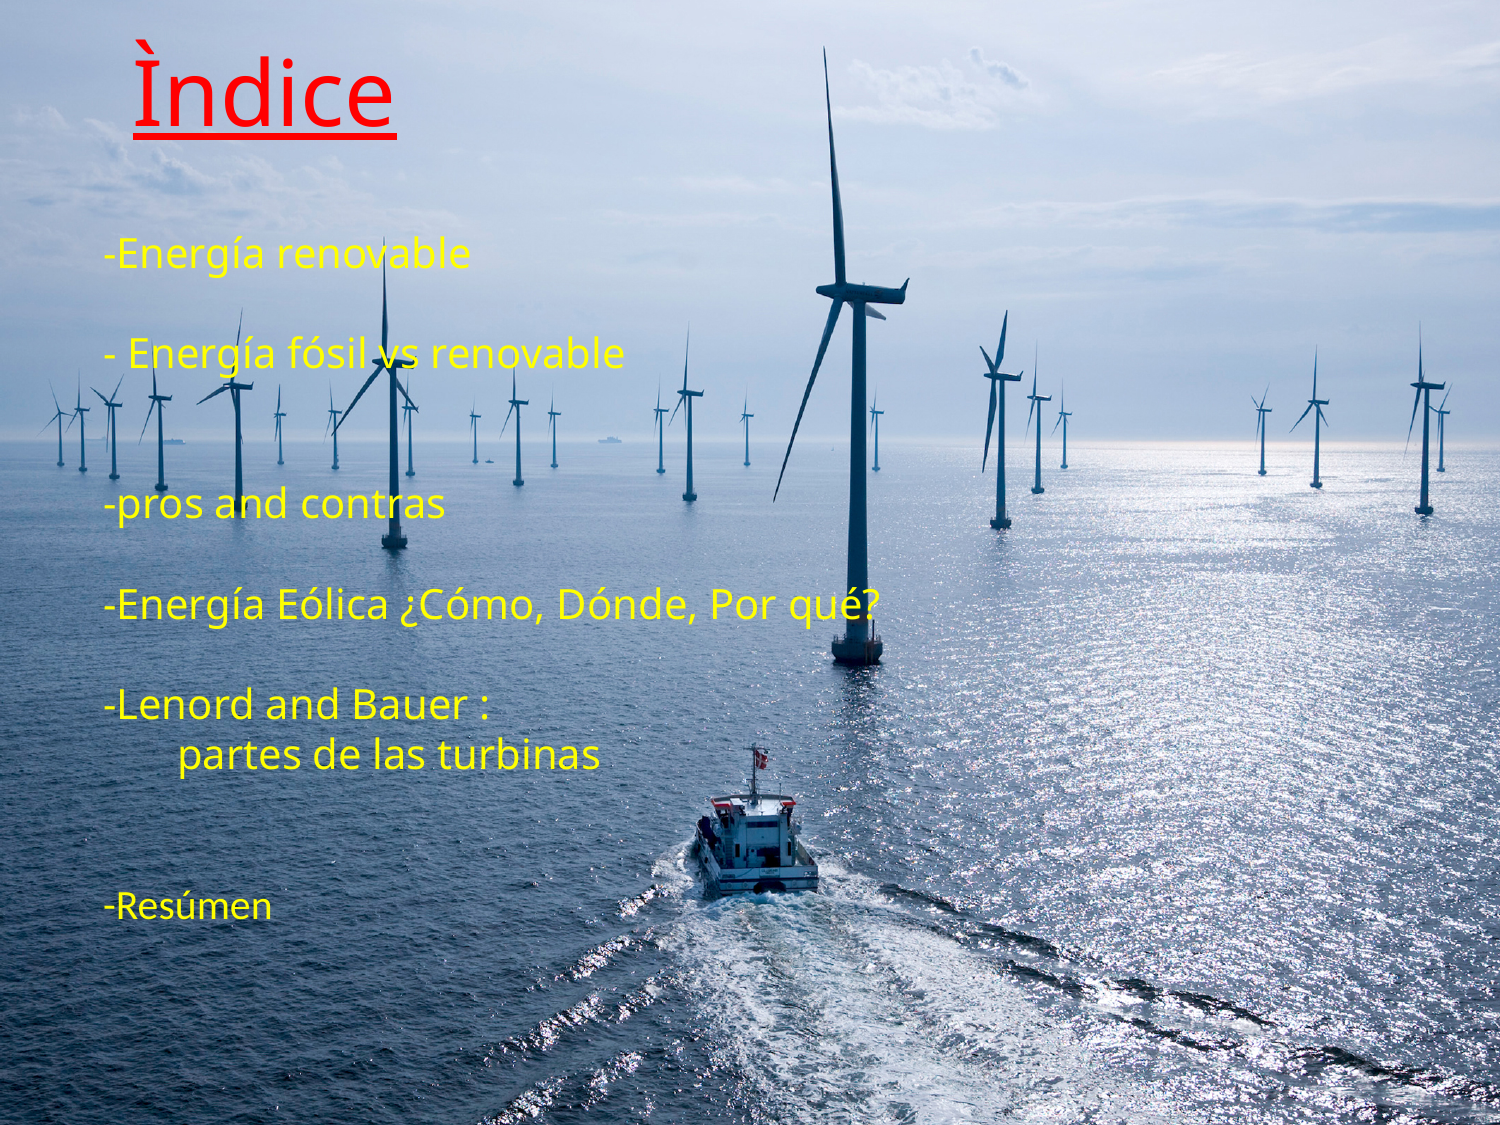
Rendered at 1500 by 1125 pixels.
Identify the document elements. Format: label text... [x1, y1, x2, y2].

title Ìndice [51, 18, 479, 161]
picture [0, 0, 1500, 1125]
text_box -Energía renovable - Energía fósil vs renovable -pros and contras -Energía Eólica ¿Cómo, Dónde, Por qué? -Lenord and Bauer : partes de las turbinas -Resúmen [88, 219, 1081, 935]
